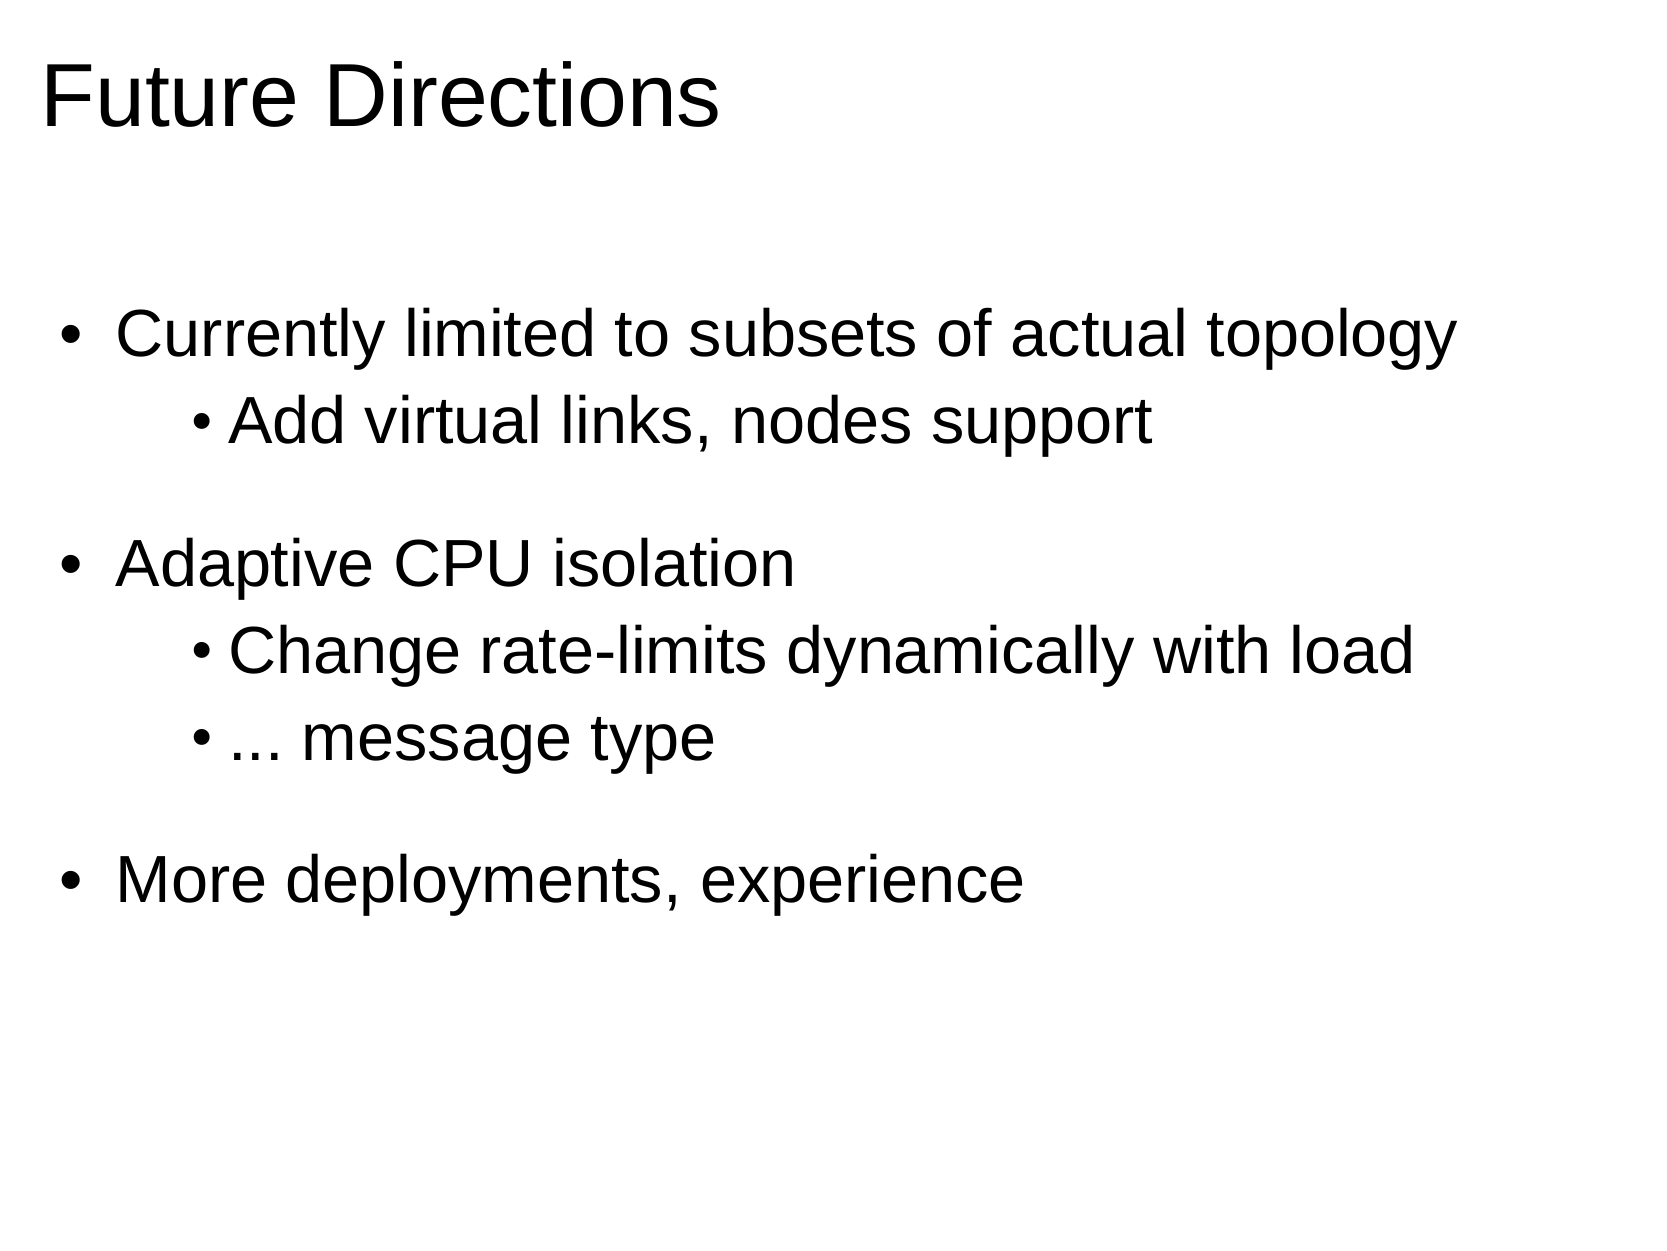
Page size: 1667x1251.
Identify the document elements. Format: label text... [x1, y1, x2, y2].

title Future Directions [40, 50, 1627, 201]
list Currently limited to subsets of actual topology Add virtual links, nodes support Adaptive CPU isolation Change rate-limits dynamically with load ... message type More deployments, experience [40, 300, 1627, 1201]
